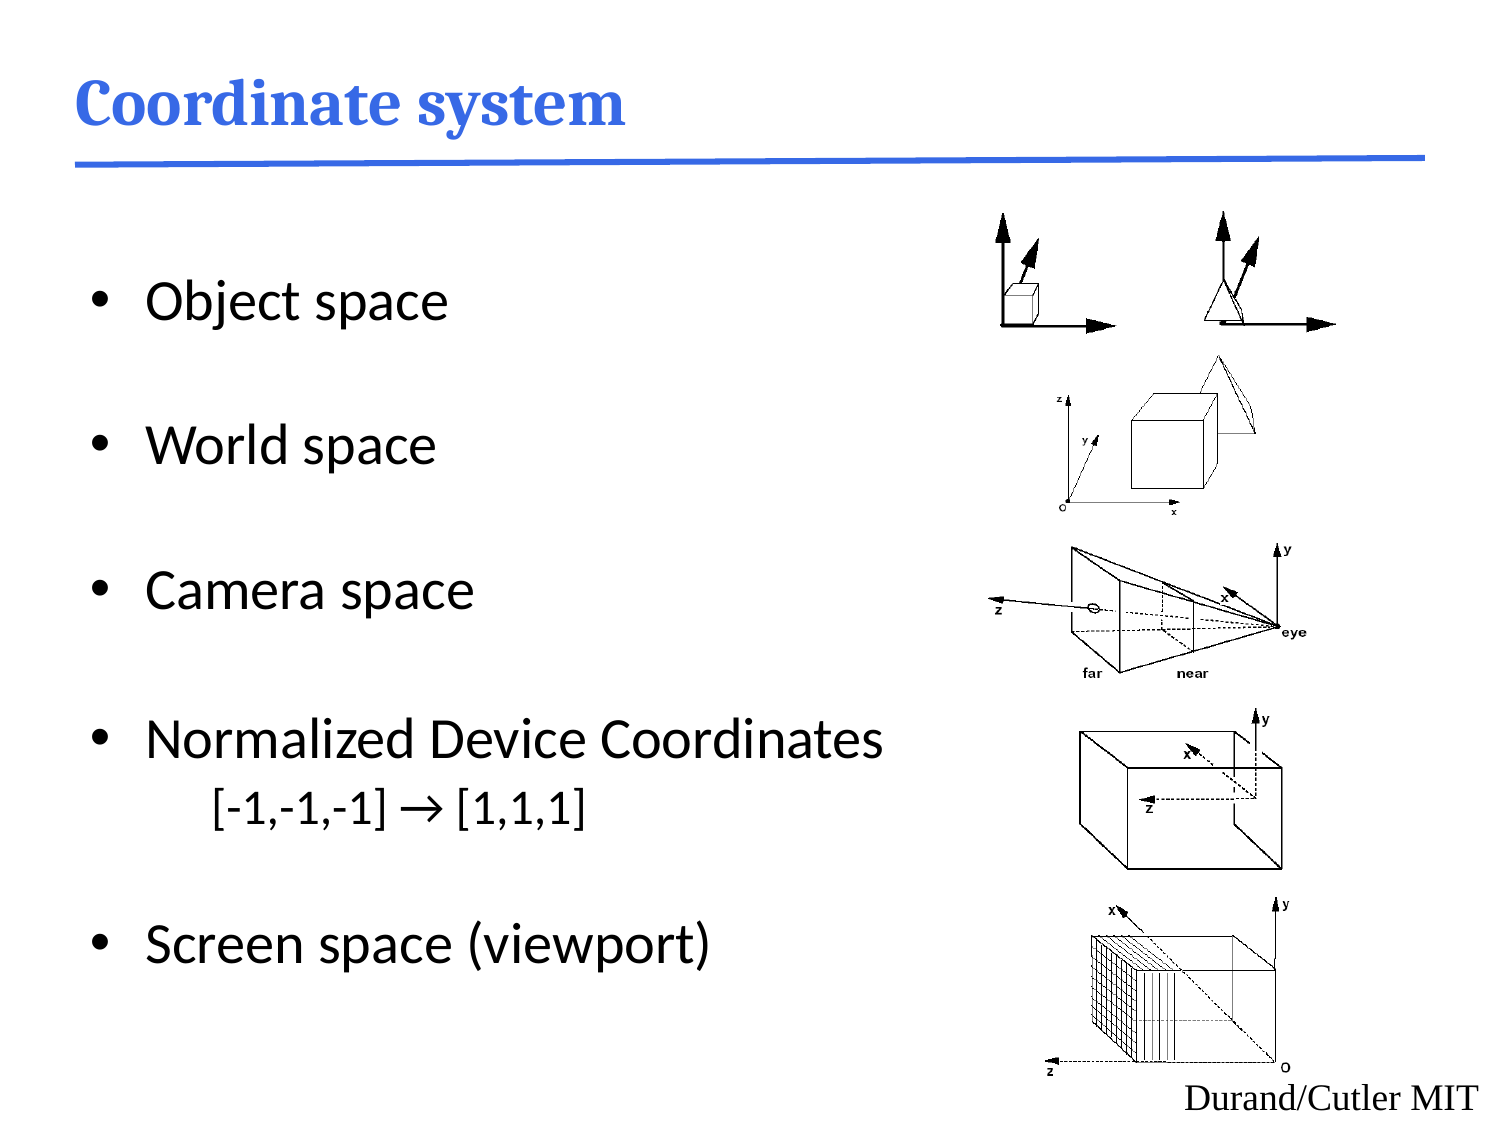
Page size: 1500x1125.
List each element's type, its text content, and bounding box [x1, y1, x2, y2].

picture [974, 522, 1314, 682]
picture [1114, 346, 1280, 518]
picture [989, 204, 1345, 341]
text_box Object space World space Camera space Normalized Device Coordinates [-1,-1,-1] → [1,1,1] Screen space (viewport) [74, 262, 1114, 1006]
picture [1018, 886, 1313, 1083]
text_box Durand/Cutler MIT [935, 1066, 1495, 1124]
picture [1050, 700, 1311, 882]
title Coordinate system [75, 9, 1351, 198]
